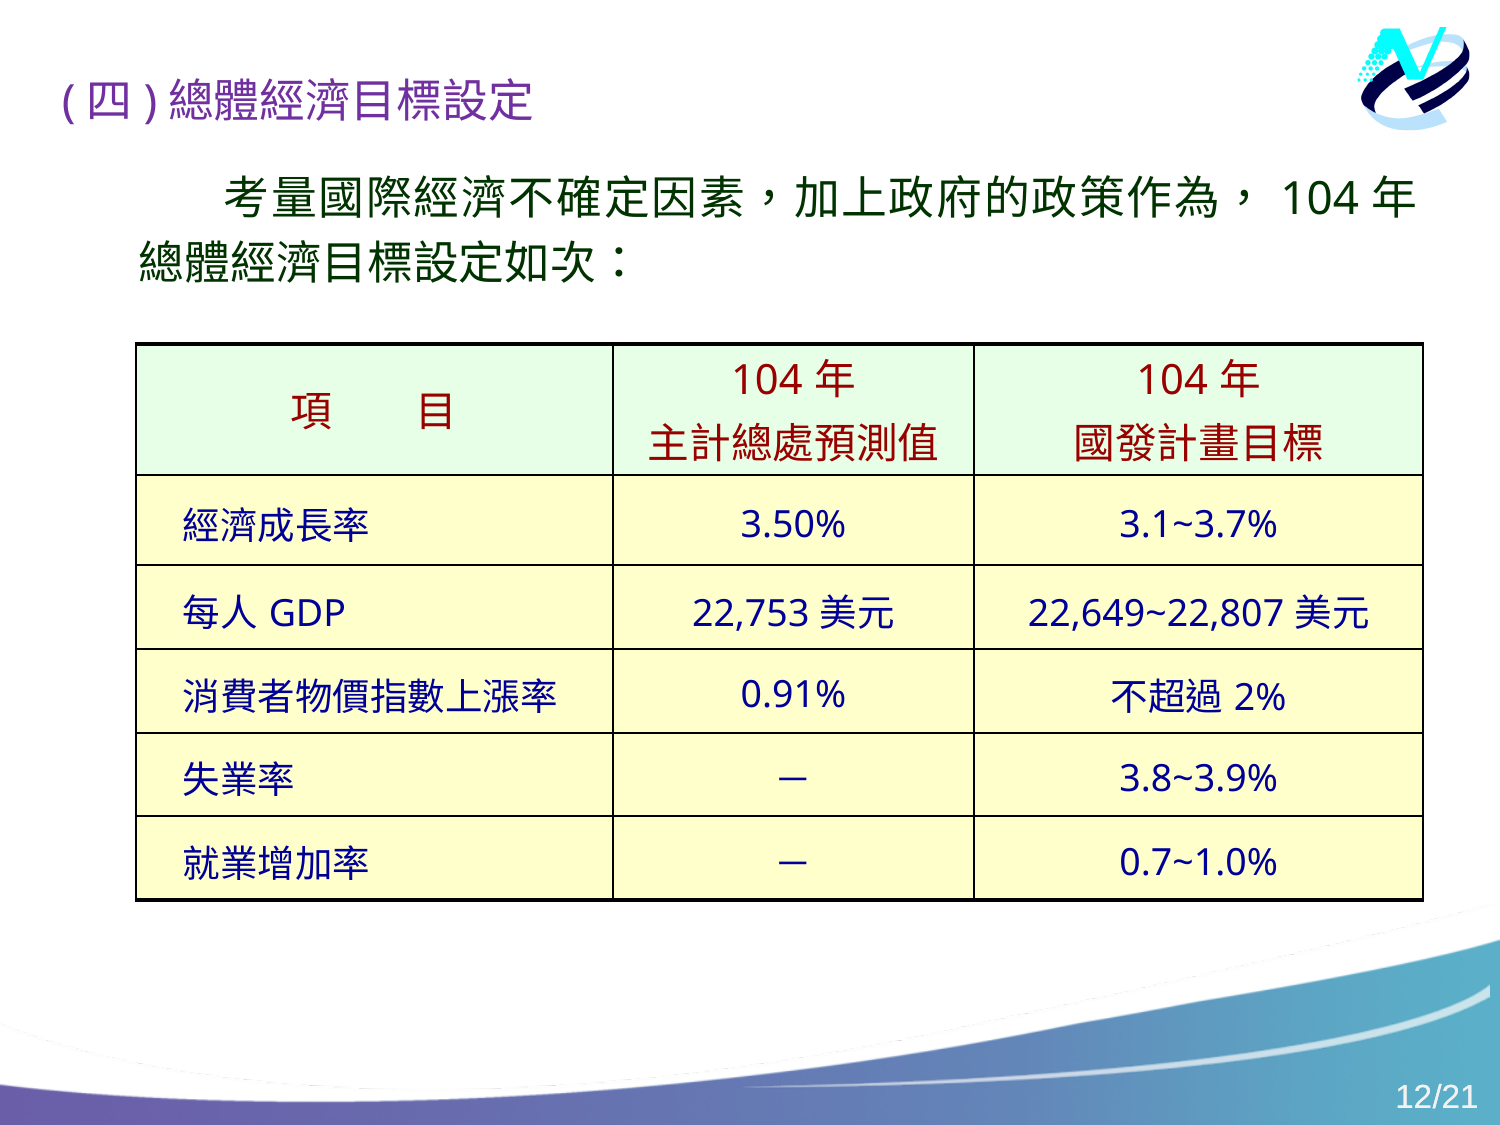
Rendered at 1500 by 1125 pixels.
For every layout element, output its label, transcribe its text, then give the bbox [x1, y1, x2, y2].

table_cell － [614, 734, 973, 815]
table_header 104年 主計總處預測值 [614, 346, 973, 474]
table_cell 3.50% [614, 476, 973, 564]
table_header 項 目 [137, 346, 612, 474]
table_cell 失業率 [137, 734, 612, 815]
table_cell 3.8~3.9% [975, 734, 1422, 815]
table_cell 22,753美元 [614, 566, 973, 648]
table_header 104年 國發計畫目標 [975, 346, 1422, 474]
picture [0, 904, 1500, 1125]
table_cell 0.91% [614, 650, 973, 732]
text_box (四)總體經濟目標設定 [0, 74, 1500, 149]
table_cell 消費者物價指數上漲率 [137, 650, 612, 732]
table_cell 經濟成長率 [137, 476, 612, 564]
table_cell 3.1~3.7% [975, 476, 1422, 564]
table_cell － [614, 817, 973, 898]
table_cell 0.7~1.0% [975, 817, 1422, 898]
table_cell 不超過2% [975, 650, 1422, 732]
picture [1357, 27, 1470, 74]
table_cell 22,649~22,807美元 [975, 566, 1422, 648]
table_cell 每人GDP [137, 566, 612, 648]
table_cell 就業增加率 [137, 817, 612, 898]
text_box 考量國際經濟不確定因素，加上政府的政策作為，104年總體經濟目標設定如次： [121, 149, 1436, 299]
